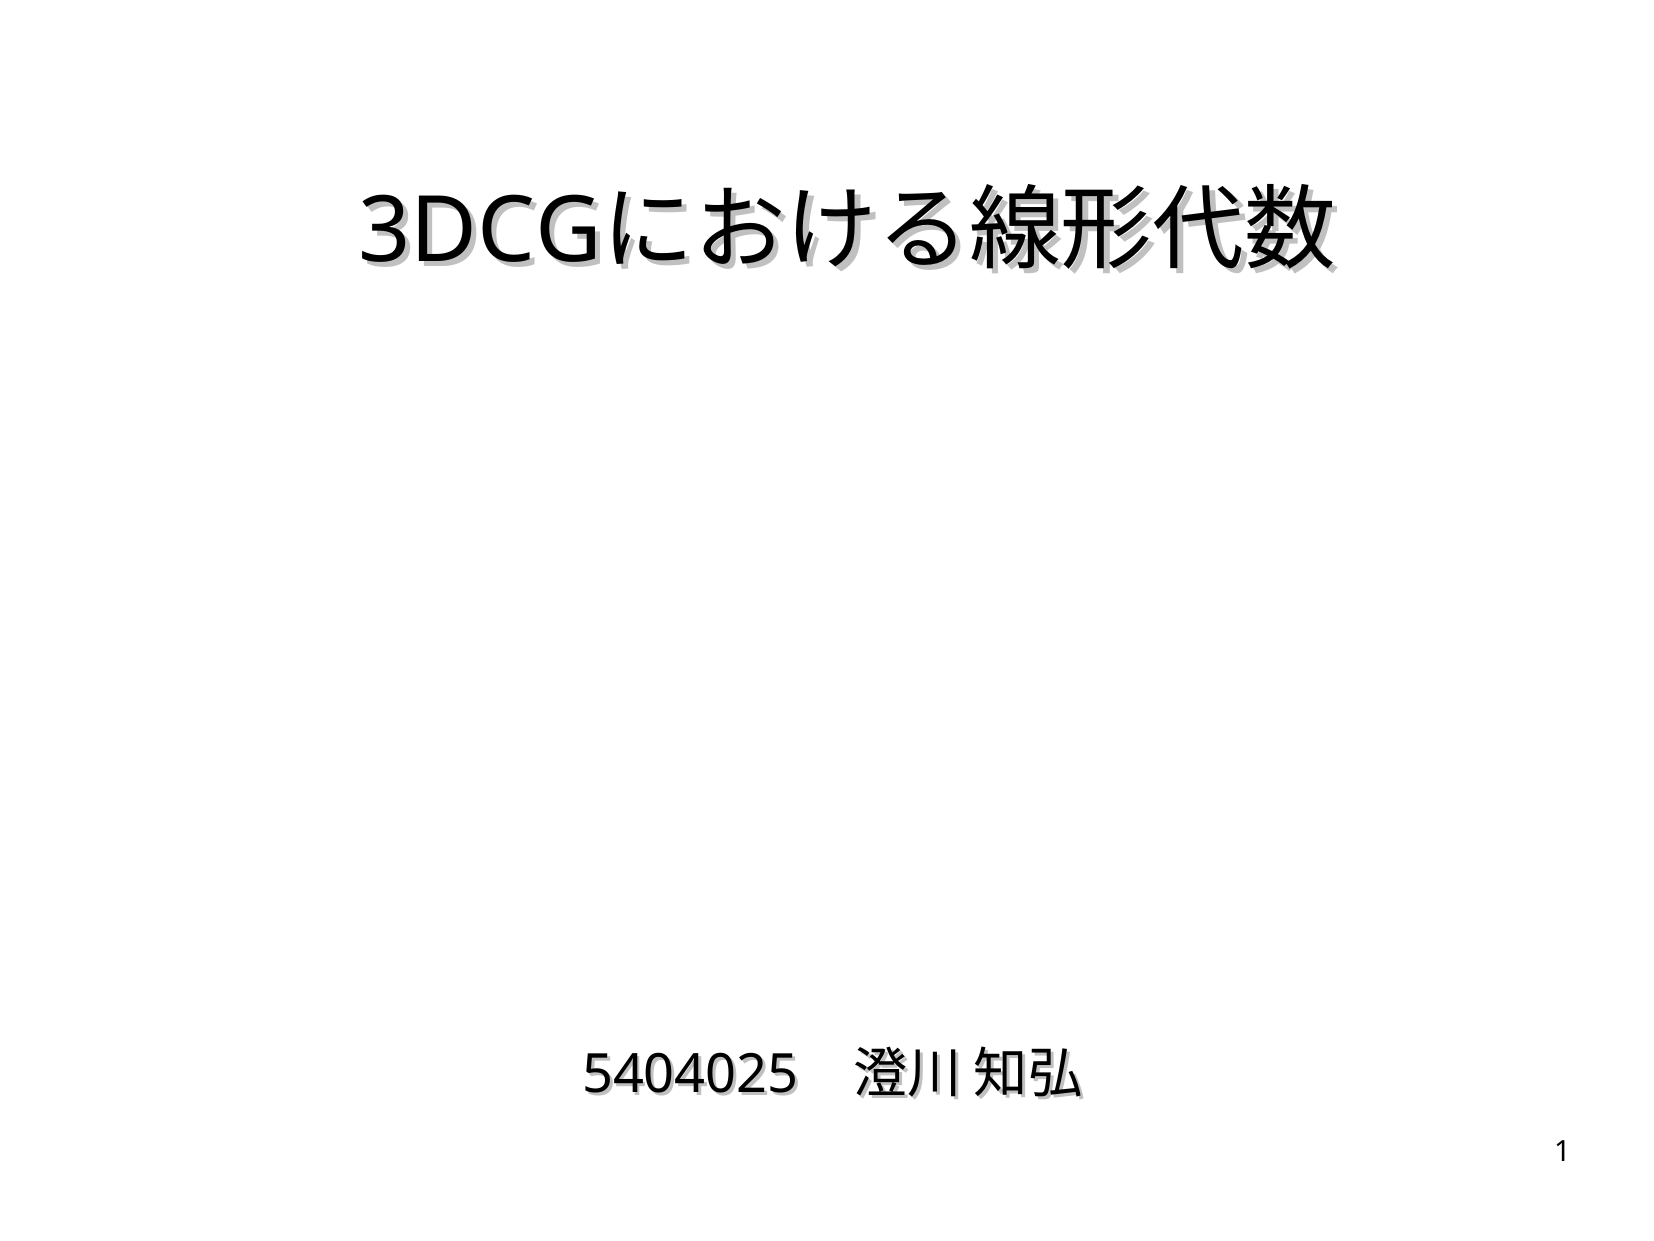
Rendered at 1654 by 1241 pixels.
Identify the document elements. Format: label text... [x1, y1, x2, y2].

text_box 3DCGにおける線形代数 [343, 147, 1306, 296]
text_box 5404025 澄川 知弘 [567, 1021, 1086, 1091]
